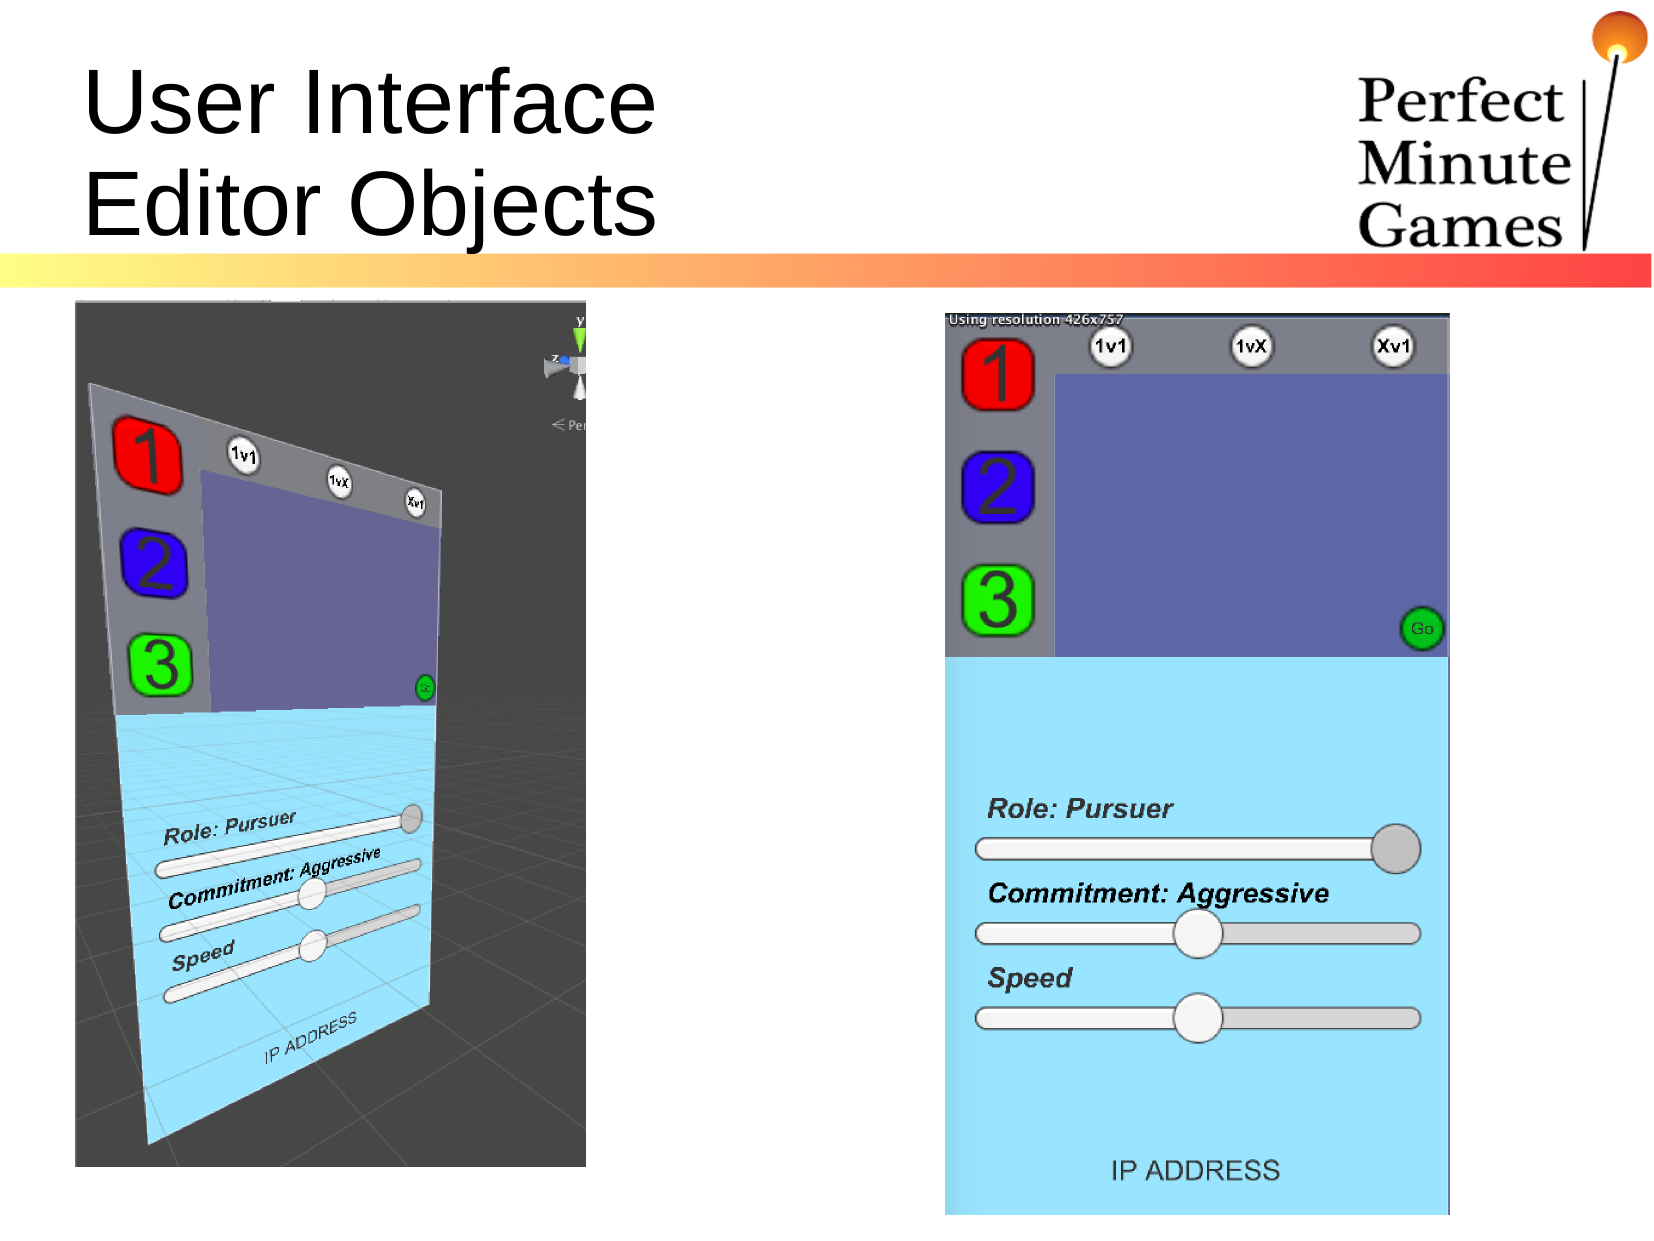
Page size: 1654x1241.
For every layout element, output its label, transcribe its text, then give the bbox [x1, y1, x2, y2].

title User Interface Editor Objects [82, 49, 1571, 257]
picture [0, 0, 1654, 1241]
